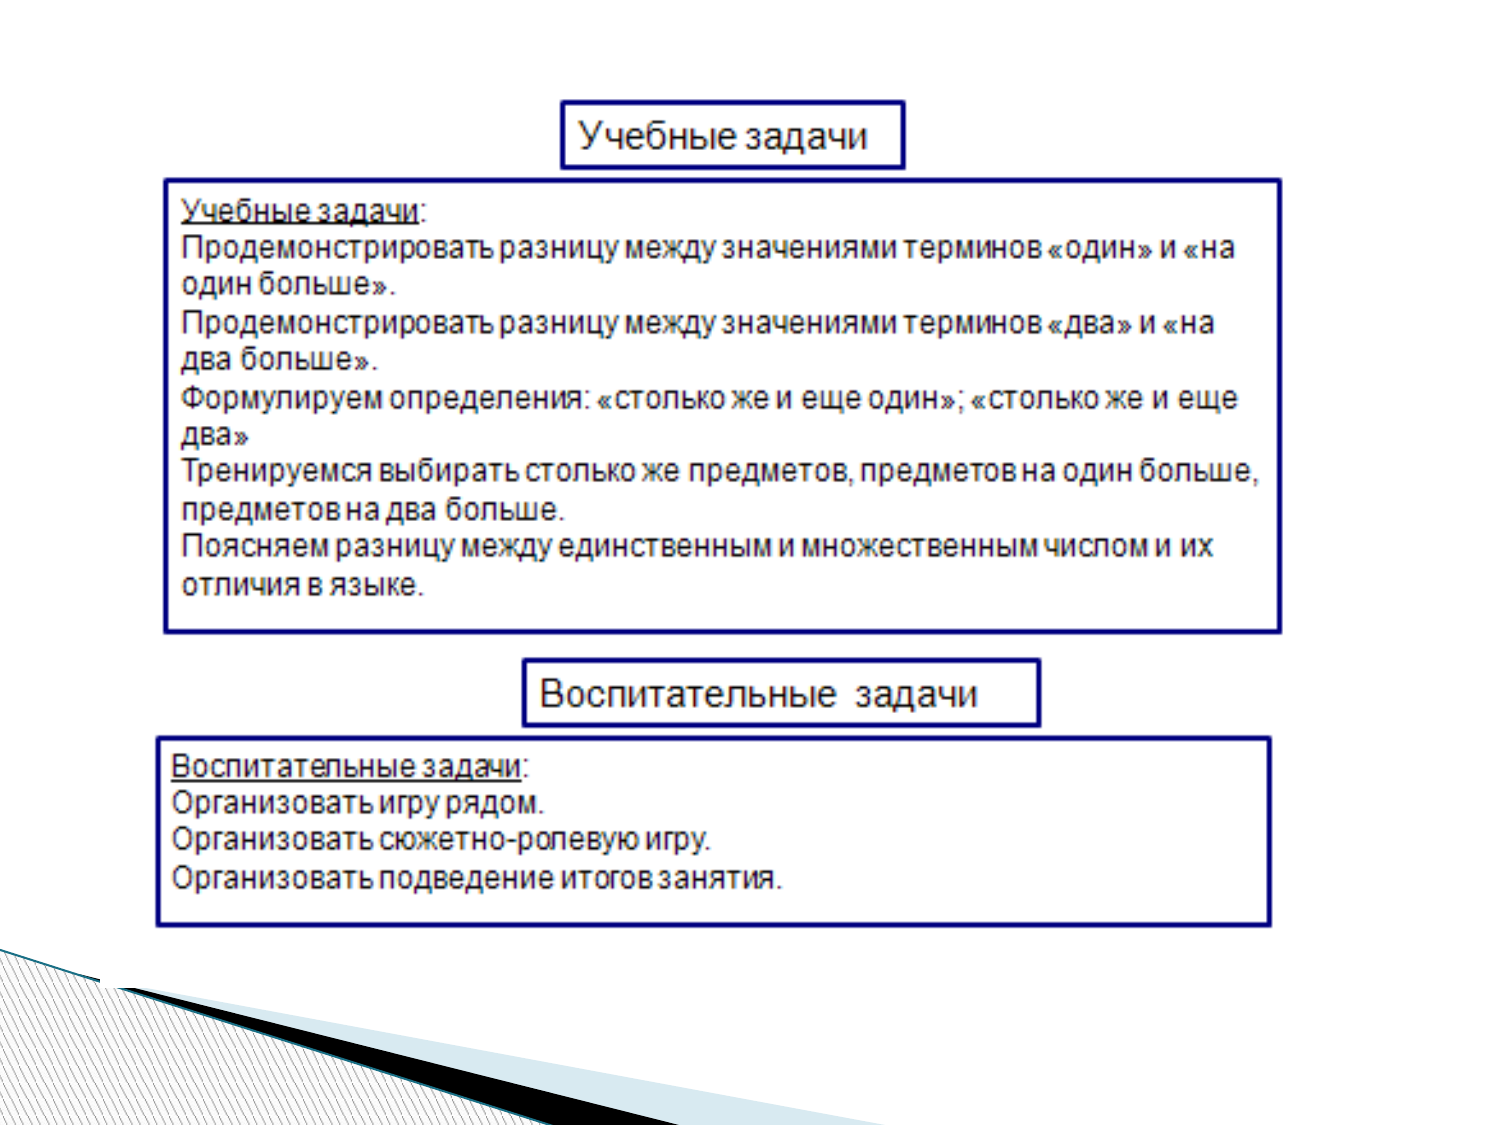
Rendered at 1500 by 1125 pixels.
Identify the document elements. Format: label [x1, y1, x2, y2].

picture [0, 54, 1329, 1125]
